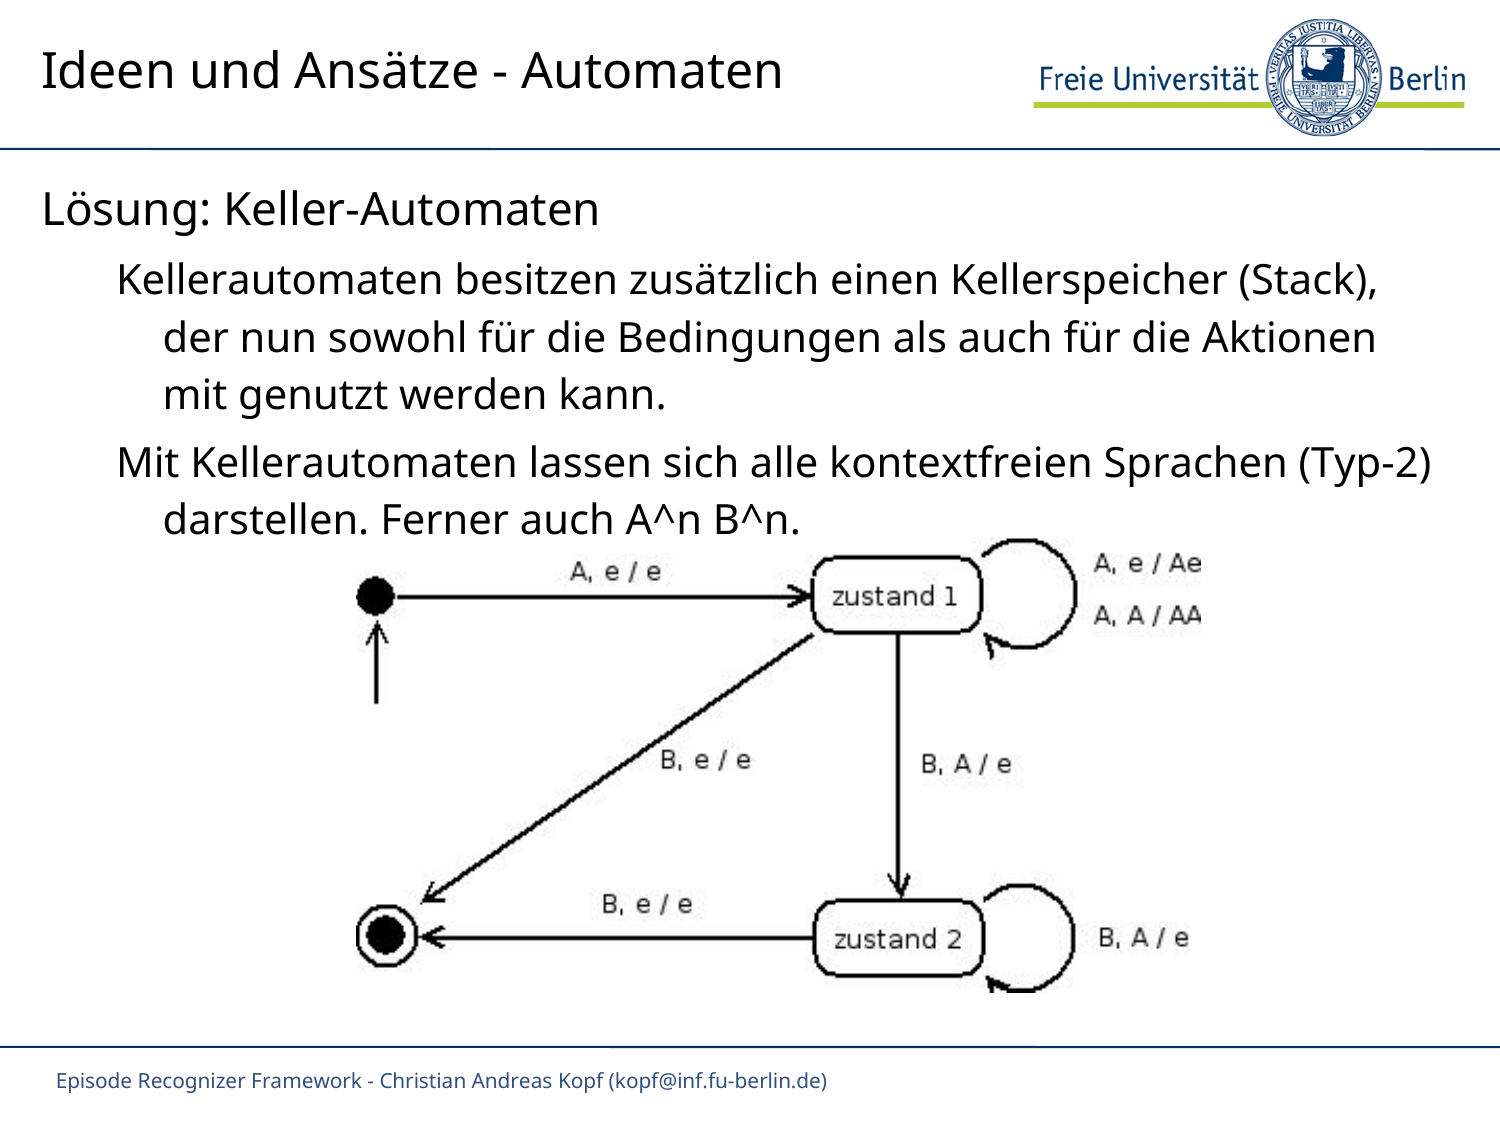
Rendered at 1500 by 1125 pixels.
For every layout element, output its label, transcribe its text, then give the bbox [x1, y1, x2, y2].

picture [1033, 19, 1470, 137]
title Ideen und Ansätze - Automaten [41, 0, 1016, 138]
chart [41, 531, 1447, 1038]
list Lösung: Keller-Automaten Kellerautomaten besitzen zusätzlich einen Kellerspeicher (Stack), der nun sowohl für die Bedingungen als auch für die Aktionen mit genutzt werden kann. Mit Kellerautomaten lassen sich alle kontextfreien Sprachen (Typ-2) darstellen. Ferner auch A^n B^n. [41, 175, 1447, 531]
